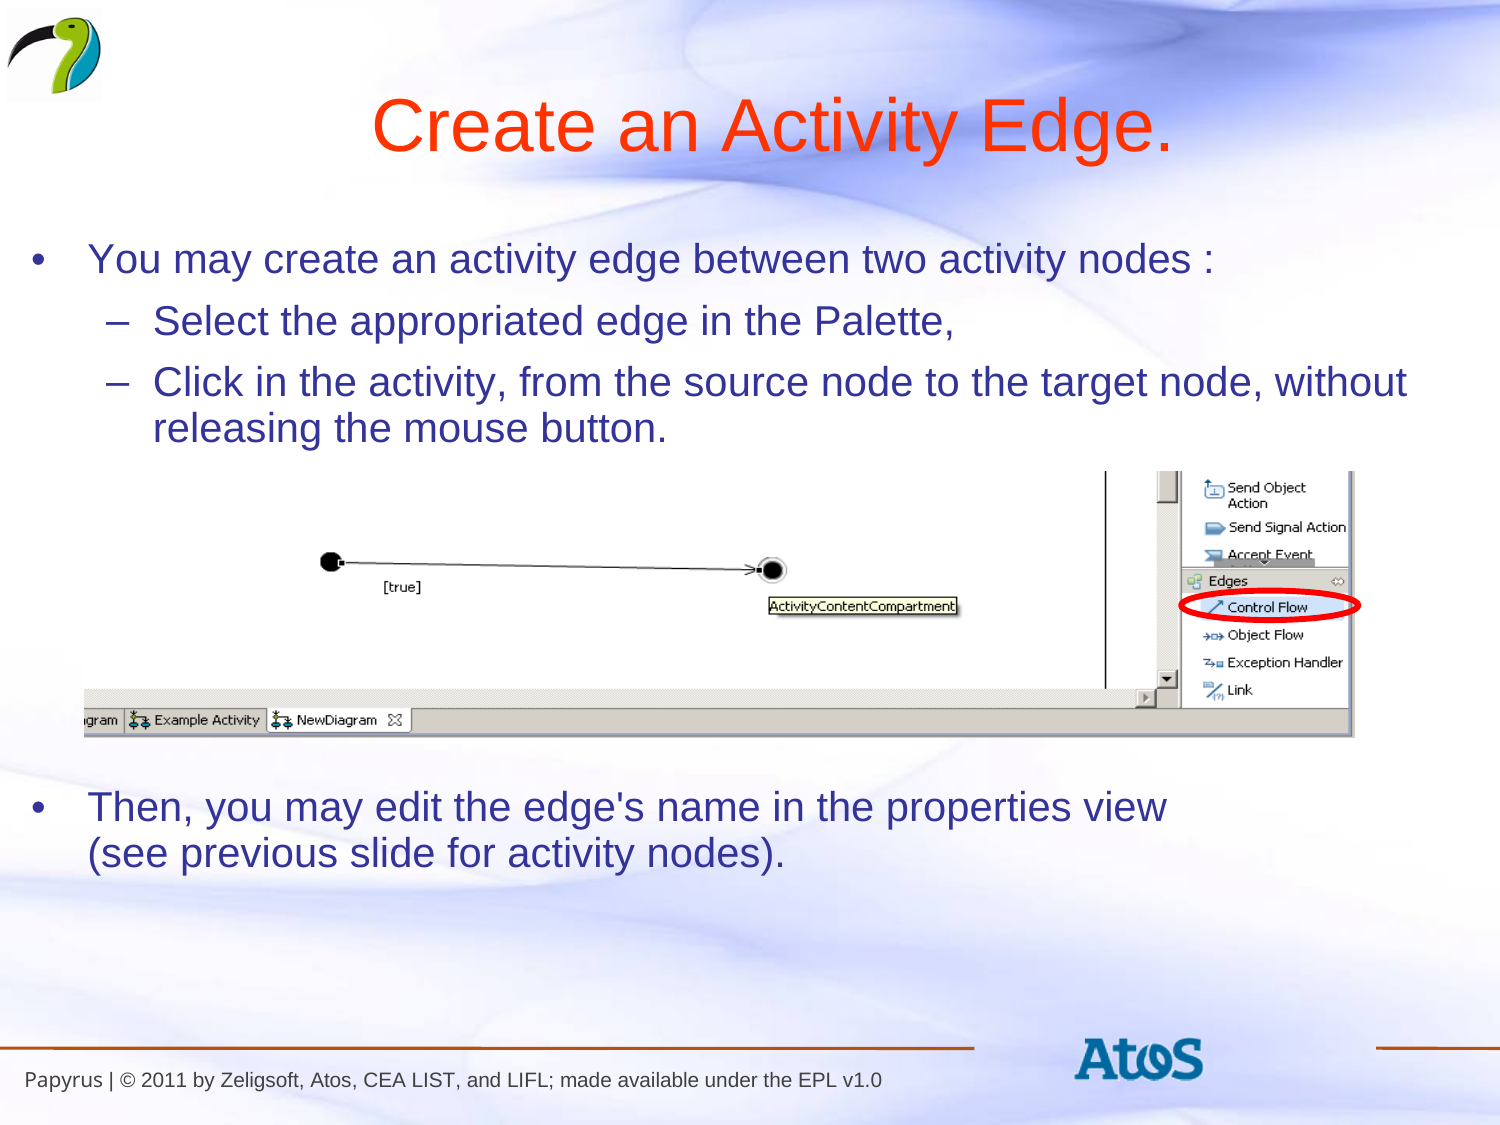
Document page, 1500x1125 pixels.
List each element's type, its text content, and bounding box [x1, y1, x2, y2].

text_box [1181, 590, 1359, 621]
title Create an Activity Edge. [283, 64, 1264, 186]
picture [0, 0, 1500, 1125]
list You may create an activity edge between two activity nodes : Select the appropriated edge in the Palette, Click in the activity, from the source node to the target node, without releasing the mouse button. Then, you may edit the edge's name in the properties view (see previous slide for activity nodes). [31, 236, 1469, 975]
